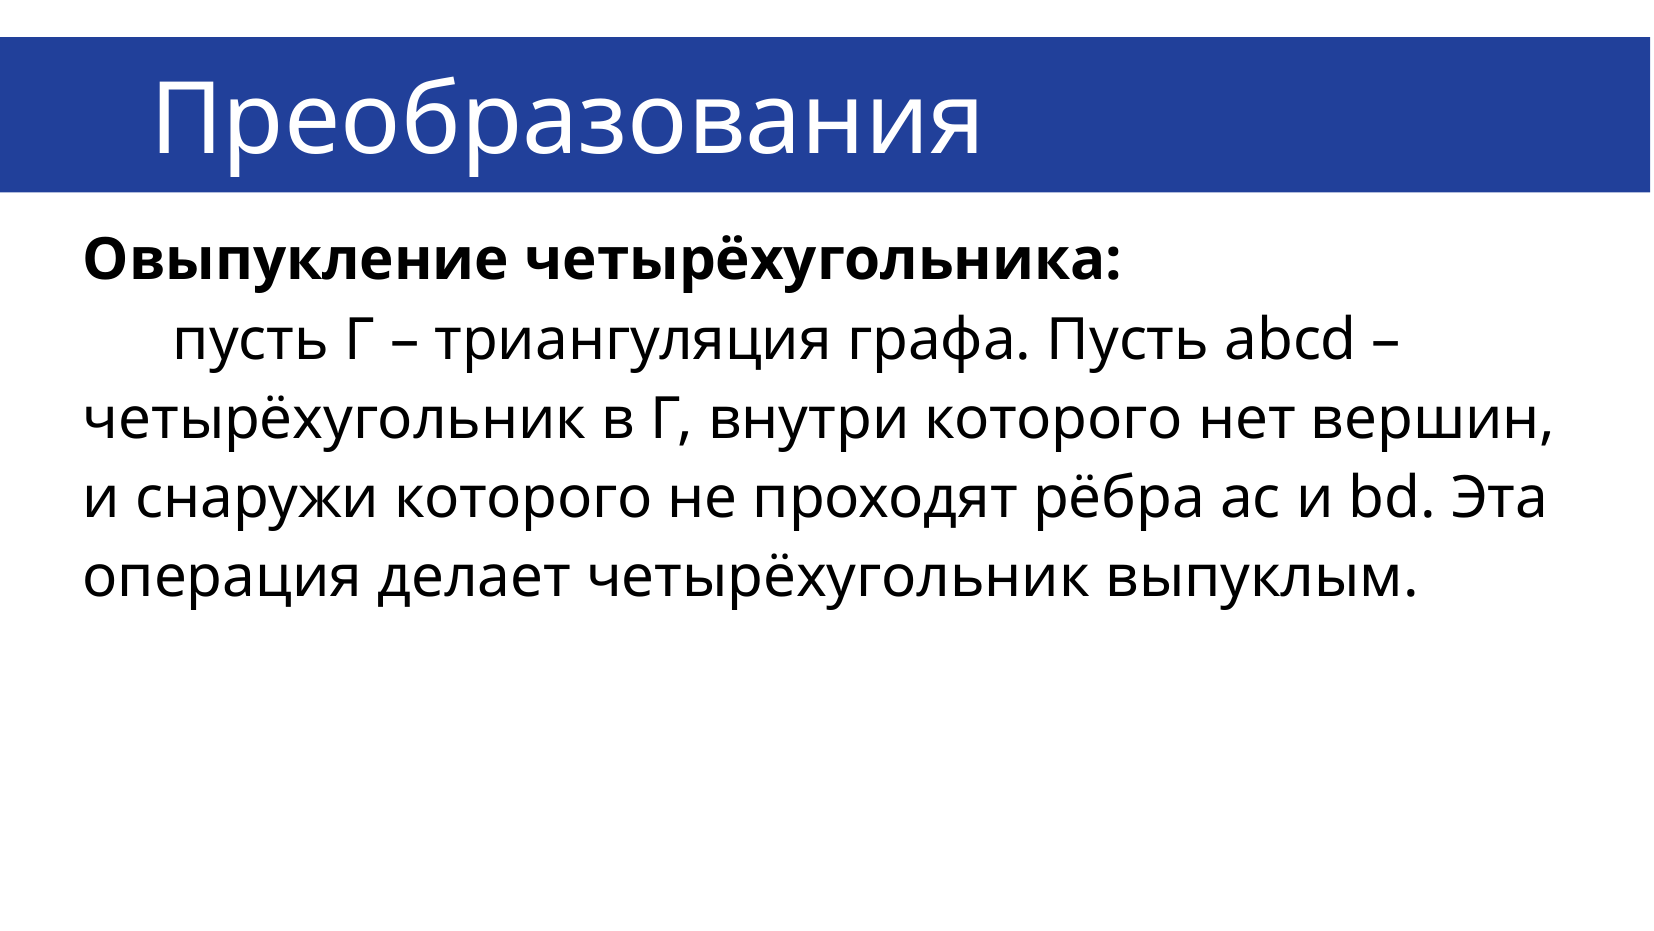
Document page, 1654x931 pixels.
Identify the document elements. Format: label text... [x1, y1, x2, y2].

title Преобразования [0, 37, 1651, 193]
subtitle Овыпукление четырёхугольника: пусть Г – триангуляция графа. Пусть abcd – четырёхугольник в Г, внутри которого нет вершин, и снаружи которого не проходят рёбра ac и bd. Эта операция делает четырёхугольник выпуклым. [82, 217, 1576, 773]
